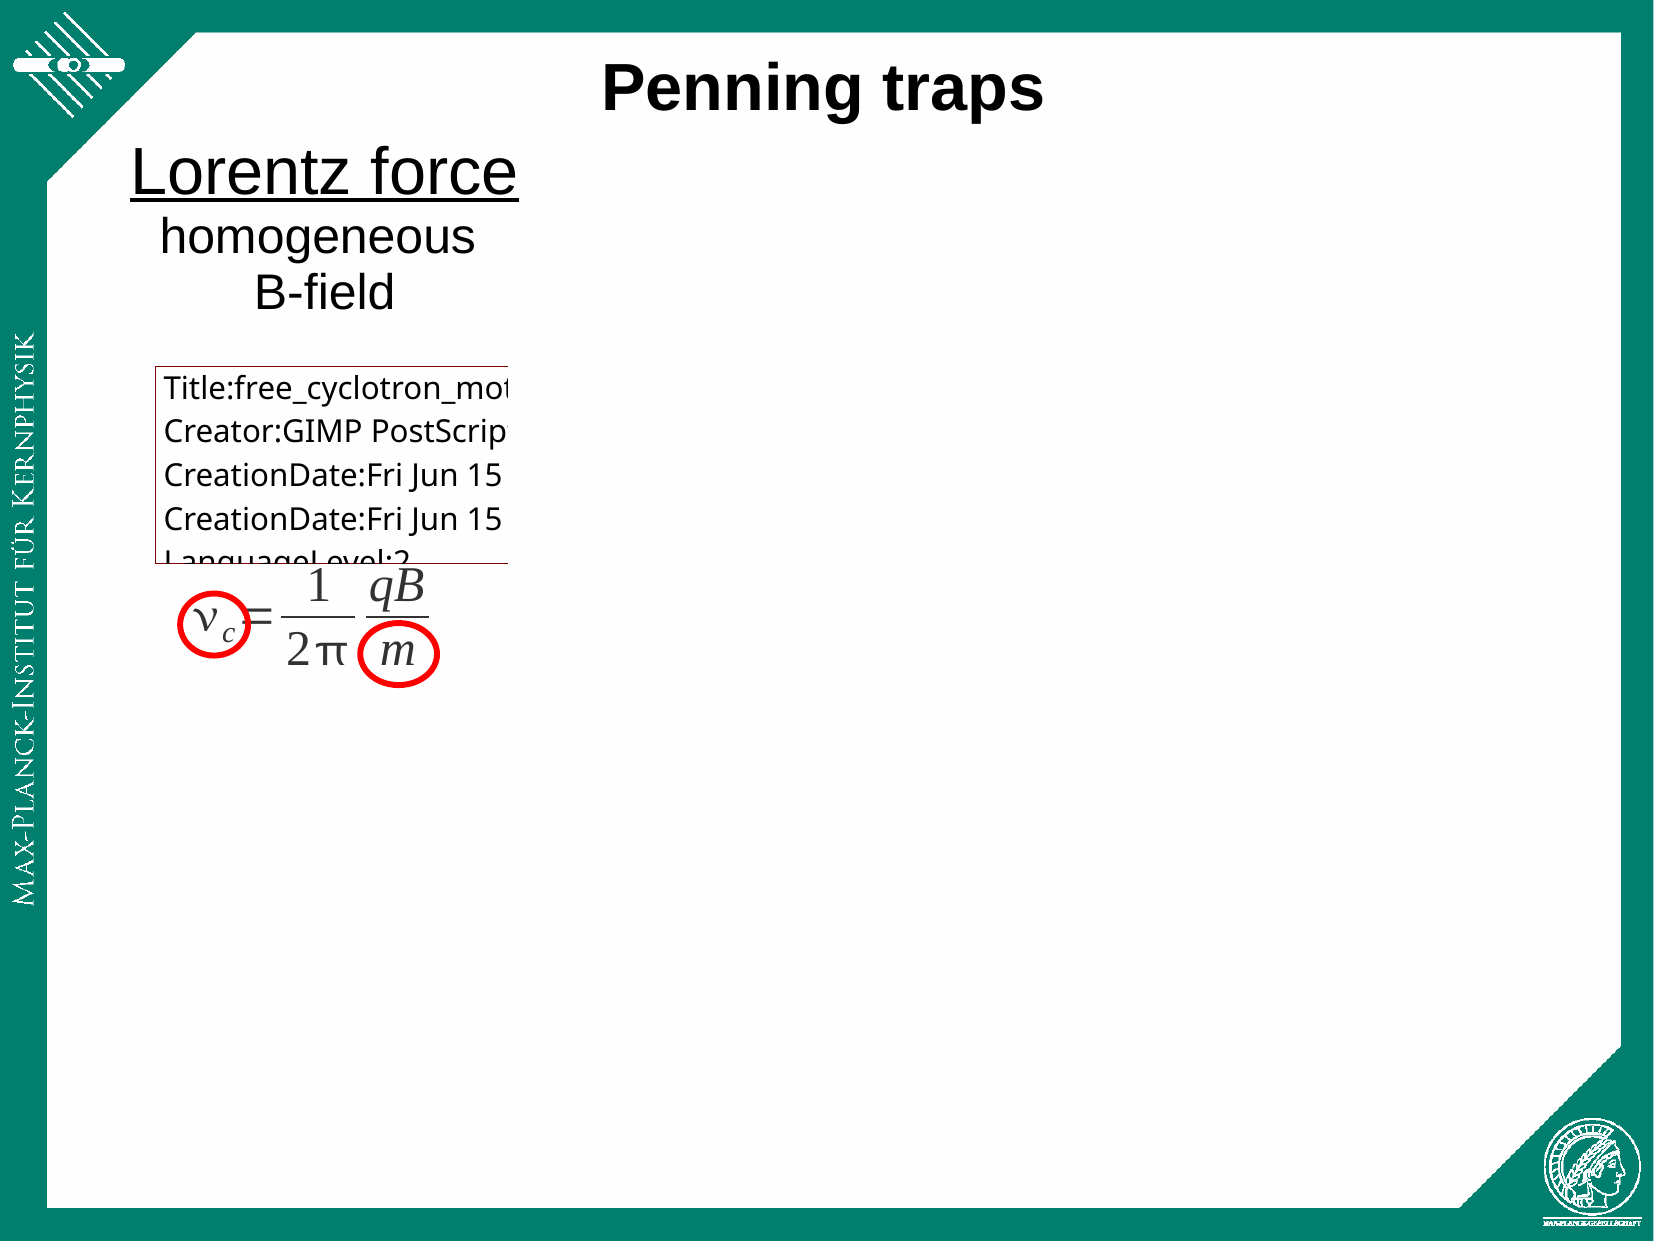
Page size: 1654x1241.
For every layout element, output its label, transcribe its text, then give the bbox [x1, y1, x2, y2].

text_box Lorentz force homogeneous B-field [97, 123, 553, 331]
chart [186, 597, 245, 652]
chart [186, 558, 438, 677]
text_box Penning traps [201, 36, 1446, 128]
chart [431, 667, 438, 677]
chart [364, 627, 434, 677]
picture [0, 0, 1654, 1241]
